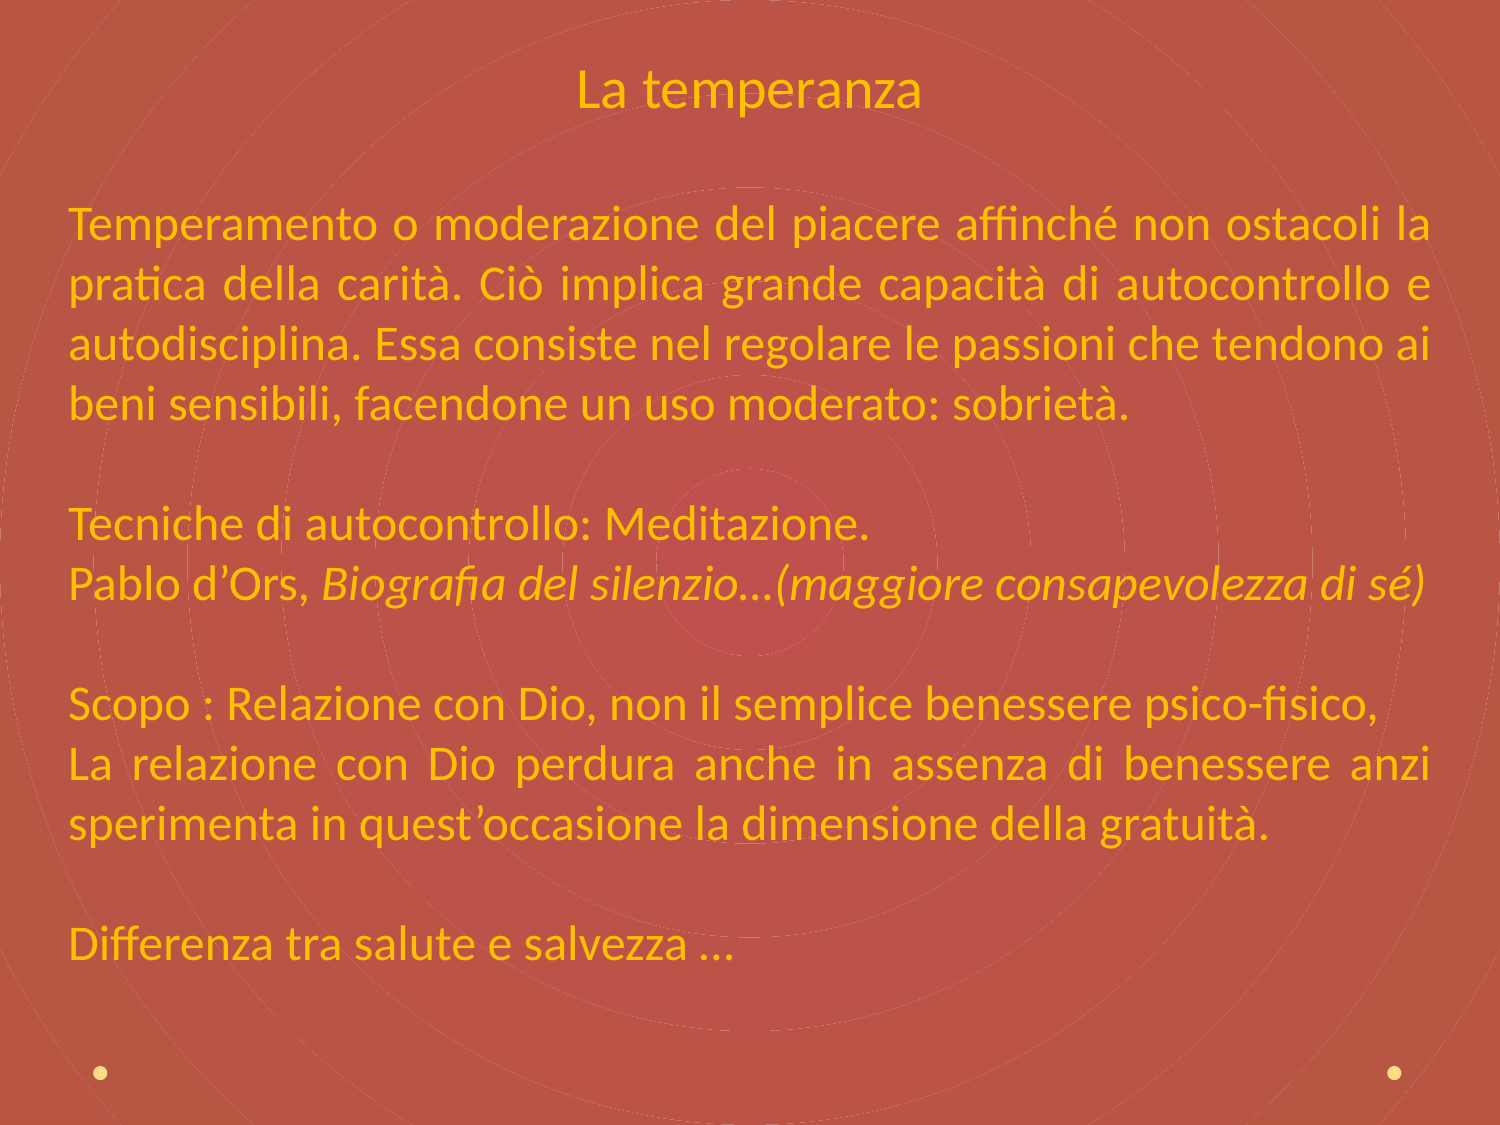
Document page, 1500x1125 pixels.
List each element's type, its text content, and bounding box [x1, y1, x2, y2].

text_box La temperanza Temperamento o moderazione del piacere affinché non ostacoli la pratica della carità. Ciò implica grande capacità di autocontrollo e autodisciplina. Essa consiste nel regolare le passioni che tendono ai beni sensibili, facendone un uso moderato: sobrietà. Tecniche di autocontrollo: Meditazione. Pablo d’Ors, Biografia del silenzio…(maggiore consapevolezza di sé) Scopo : Relazione con Dio, non il semplice benessere psico-fisico, La relazione con Dio perdura anche in assenza di benessere anzi sperimenta in quest’occasione la dimensione della gratuità. Differenza tra salute e salvezza … [53, 42, 1447, 1048]
